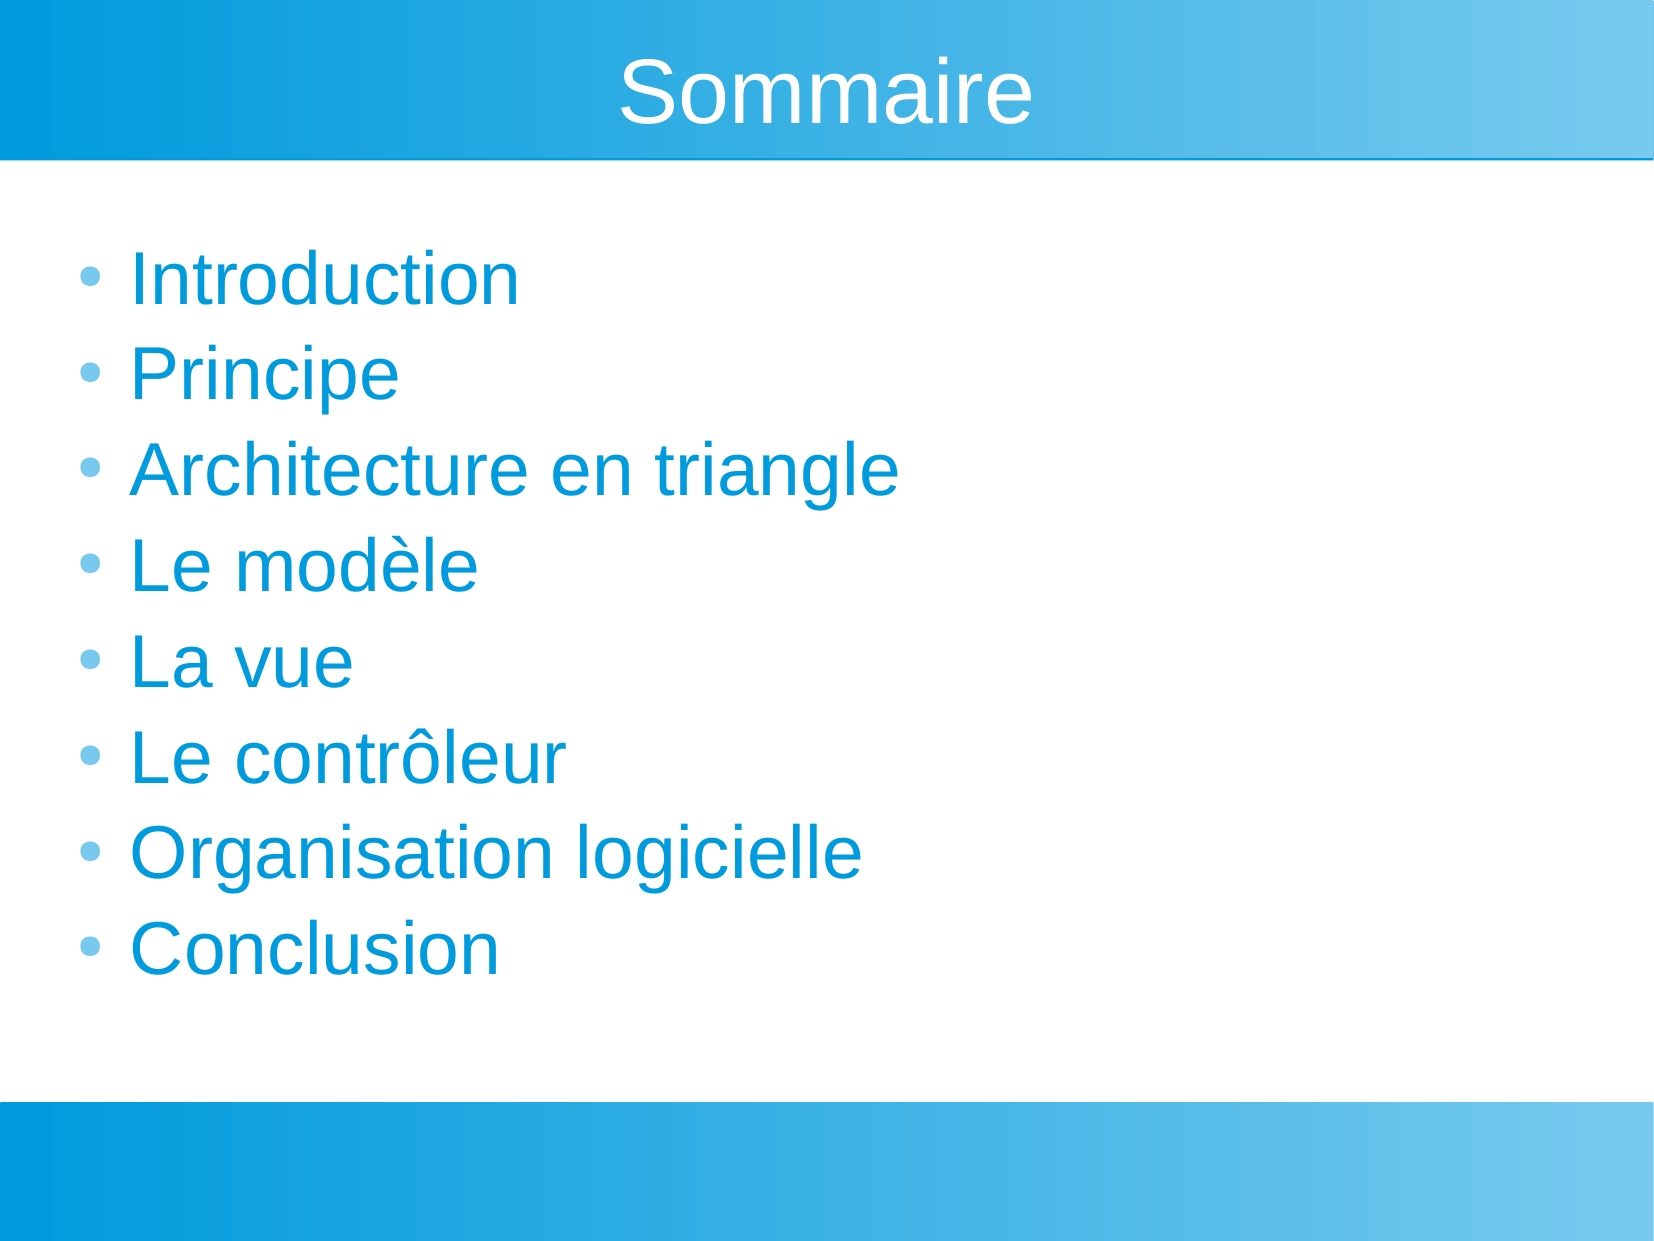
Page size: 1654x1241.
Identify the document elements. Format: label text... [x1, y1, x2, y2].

title Sommaire [59, 39, 1595, 144]
list Introduction Principe Architecture en triangle Le modèle La vue Le contrôleur Organisation logicielle Conclusion [59, 236, 1595, 1024]
